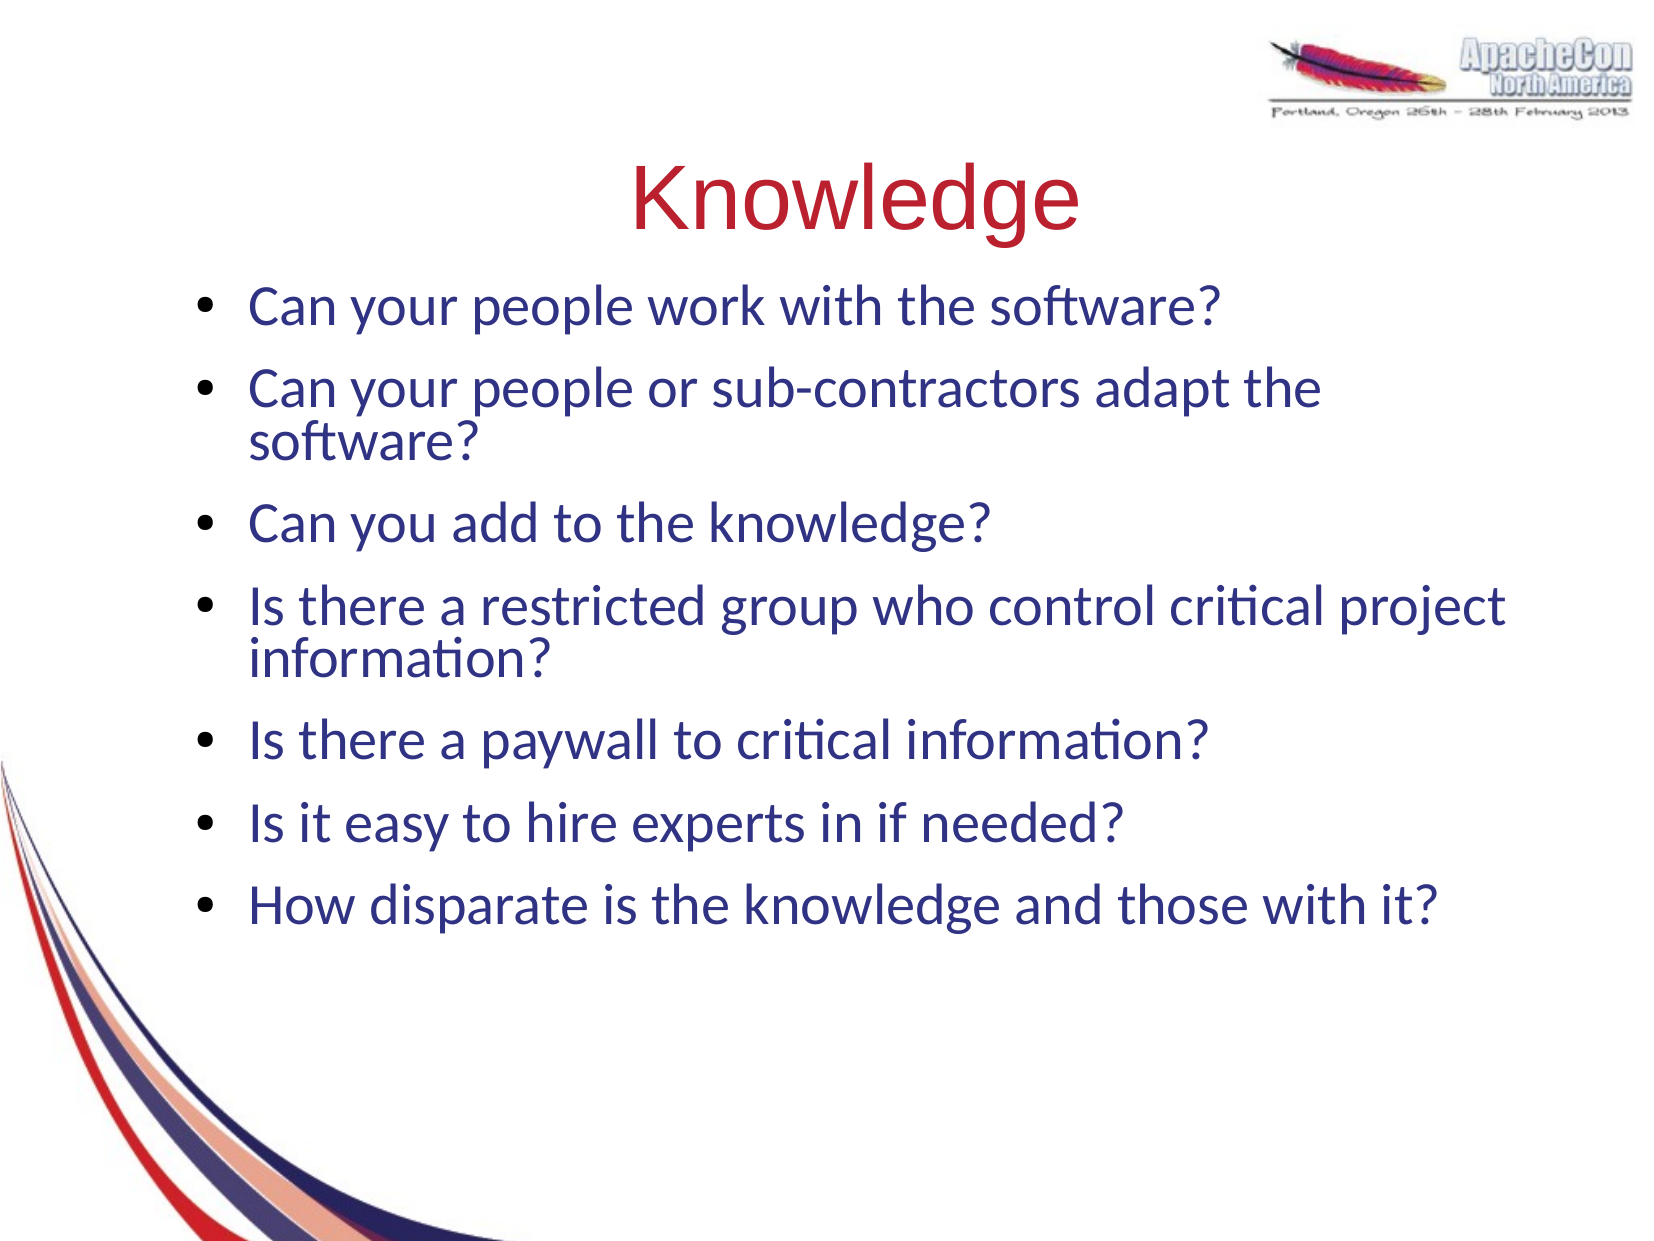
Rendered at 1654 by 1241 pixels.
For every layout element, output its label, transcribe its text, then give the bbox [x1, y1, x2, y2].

list Can your people work with the software? Can your people or sub-contractors adapt the software? Can you add to the knowledge? Is there a restricted group who control critical project information? Is there a paywall to critical information? Is it easy to hire experts in if needed? How disparate is the knowledge and those with it? [177, 283, 1536, 1080]
title Knowledge [177, 141, 1536, 254]
picture [0, 0, 1654, 1241]
